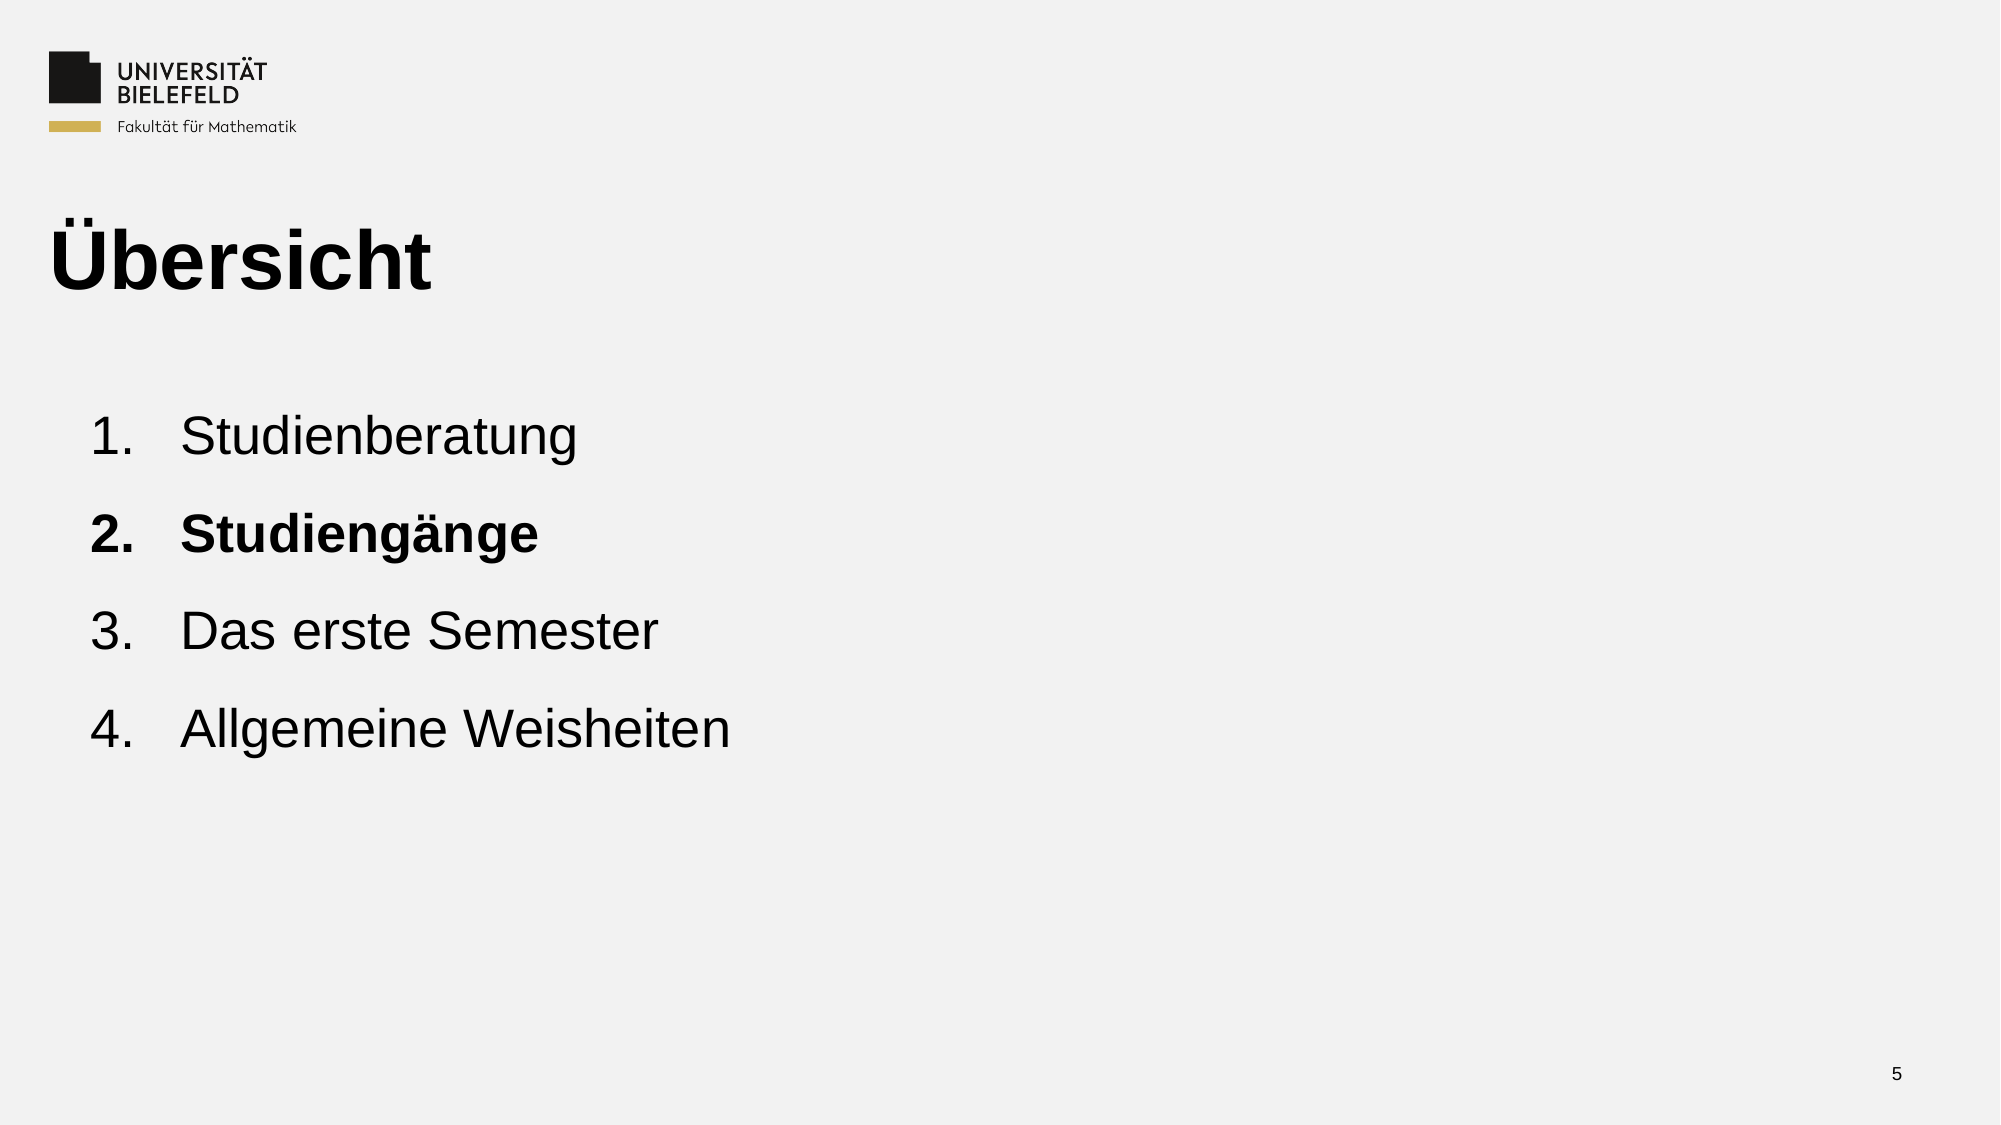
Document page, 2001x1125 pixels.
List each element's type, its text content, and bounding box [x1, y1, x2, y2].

list Studienberatung Studiengänge Das erste Semester Allgemeine Weisheiten [90, 367, 1993, 1024]
text_box [1891, 1061, 1951, 1096]
title Übersicht [49, 217, 1951, 331]
